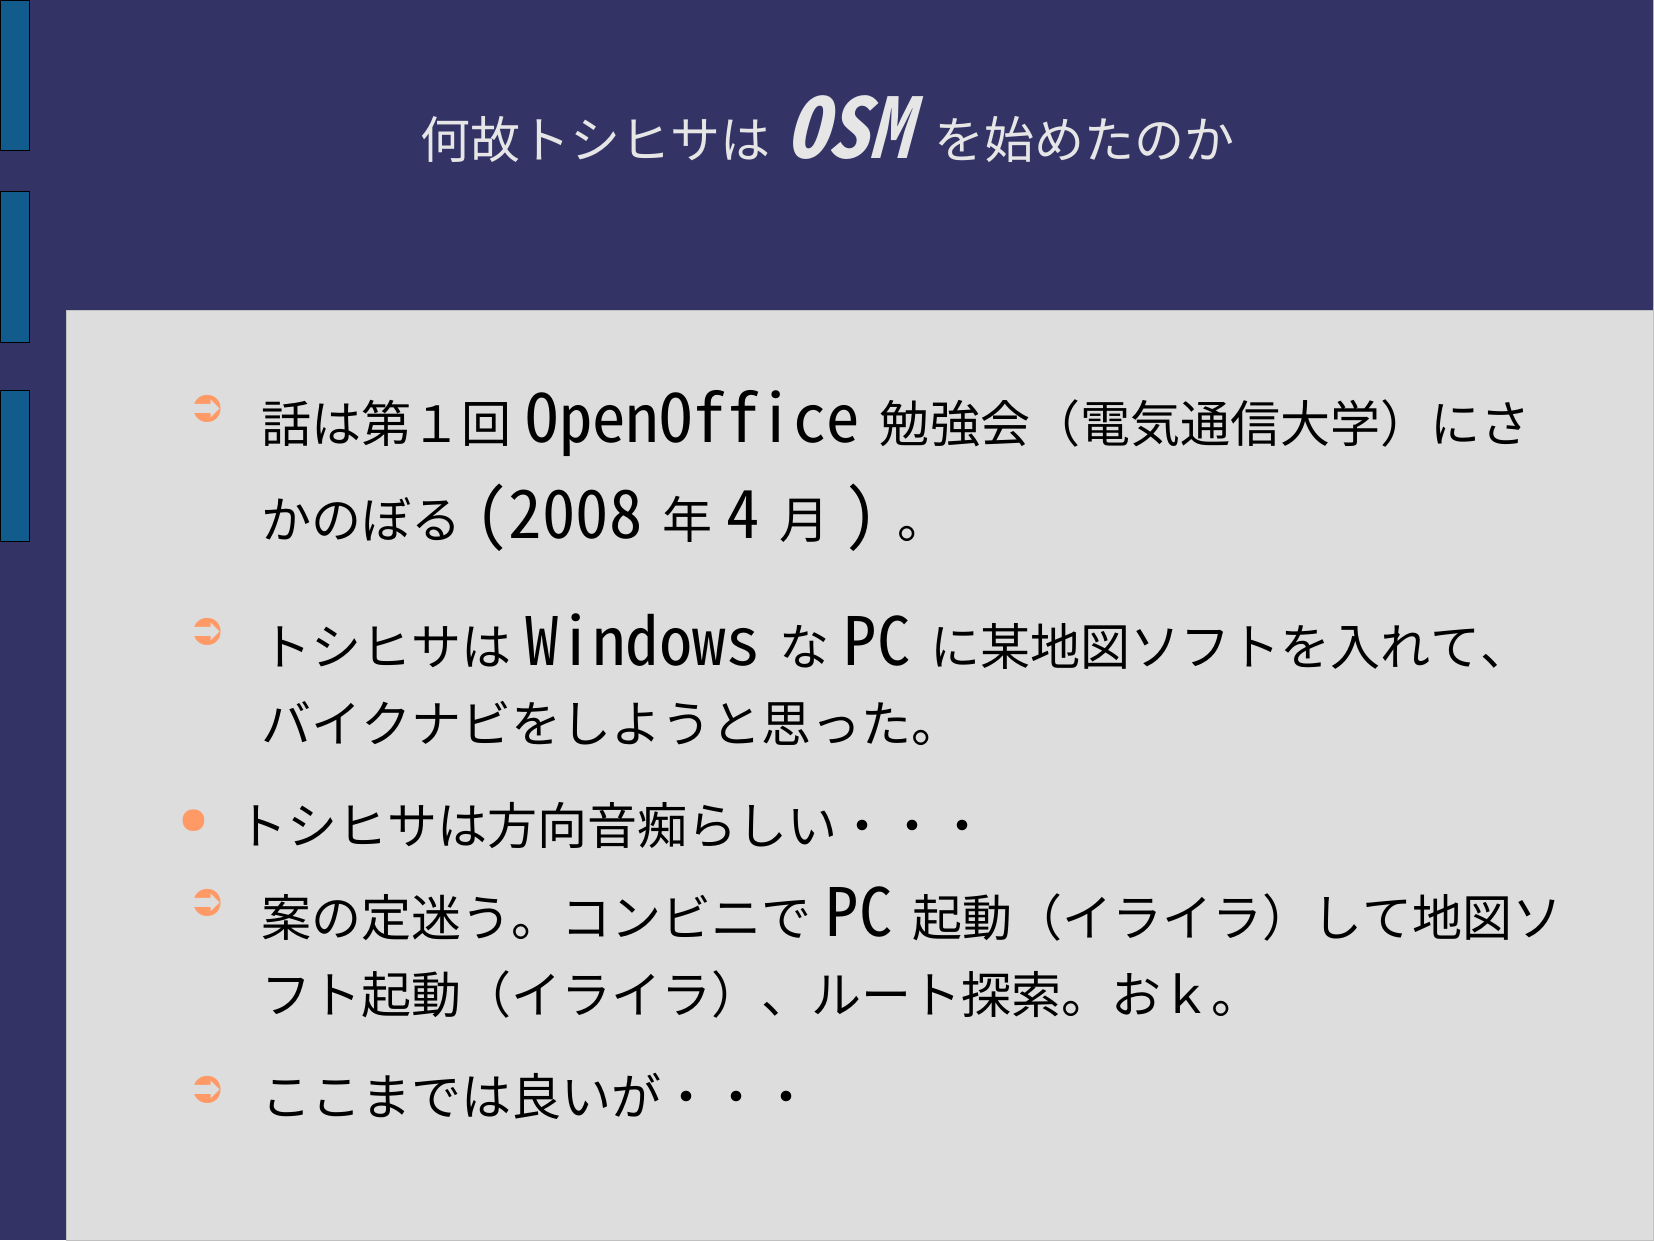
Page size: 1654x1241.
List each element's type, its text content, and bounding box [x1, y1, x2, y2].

list 話は第１回OpenOffice勉強会（電気通信大学）にさかのぼる(2008年4月)。 トシヒサはWindowsなPCに某地図ソフトを入れて、バイクナビをしようと思った。 トシヒサは方向音痴らしい・・・ 案の定迷う。コンビニでPC起動（イライラ）して地図ソフト起動（イライラ）、ルート探索。おｋ。 ここまでは良いが・・・ [178, 364, 1570, 1147]
title 何故トシヒサはOSMを始めたのか [121, 18, 1534, 227]
